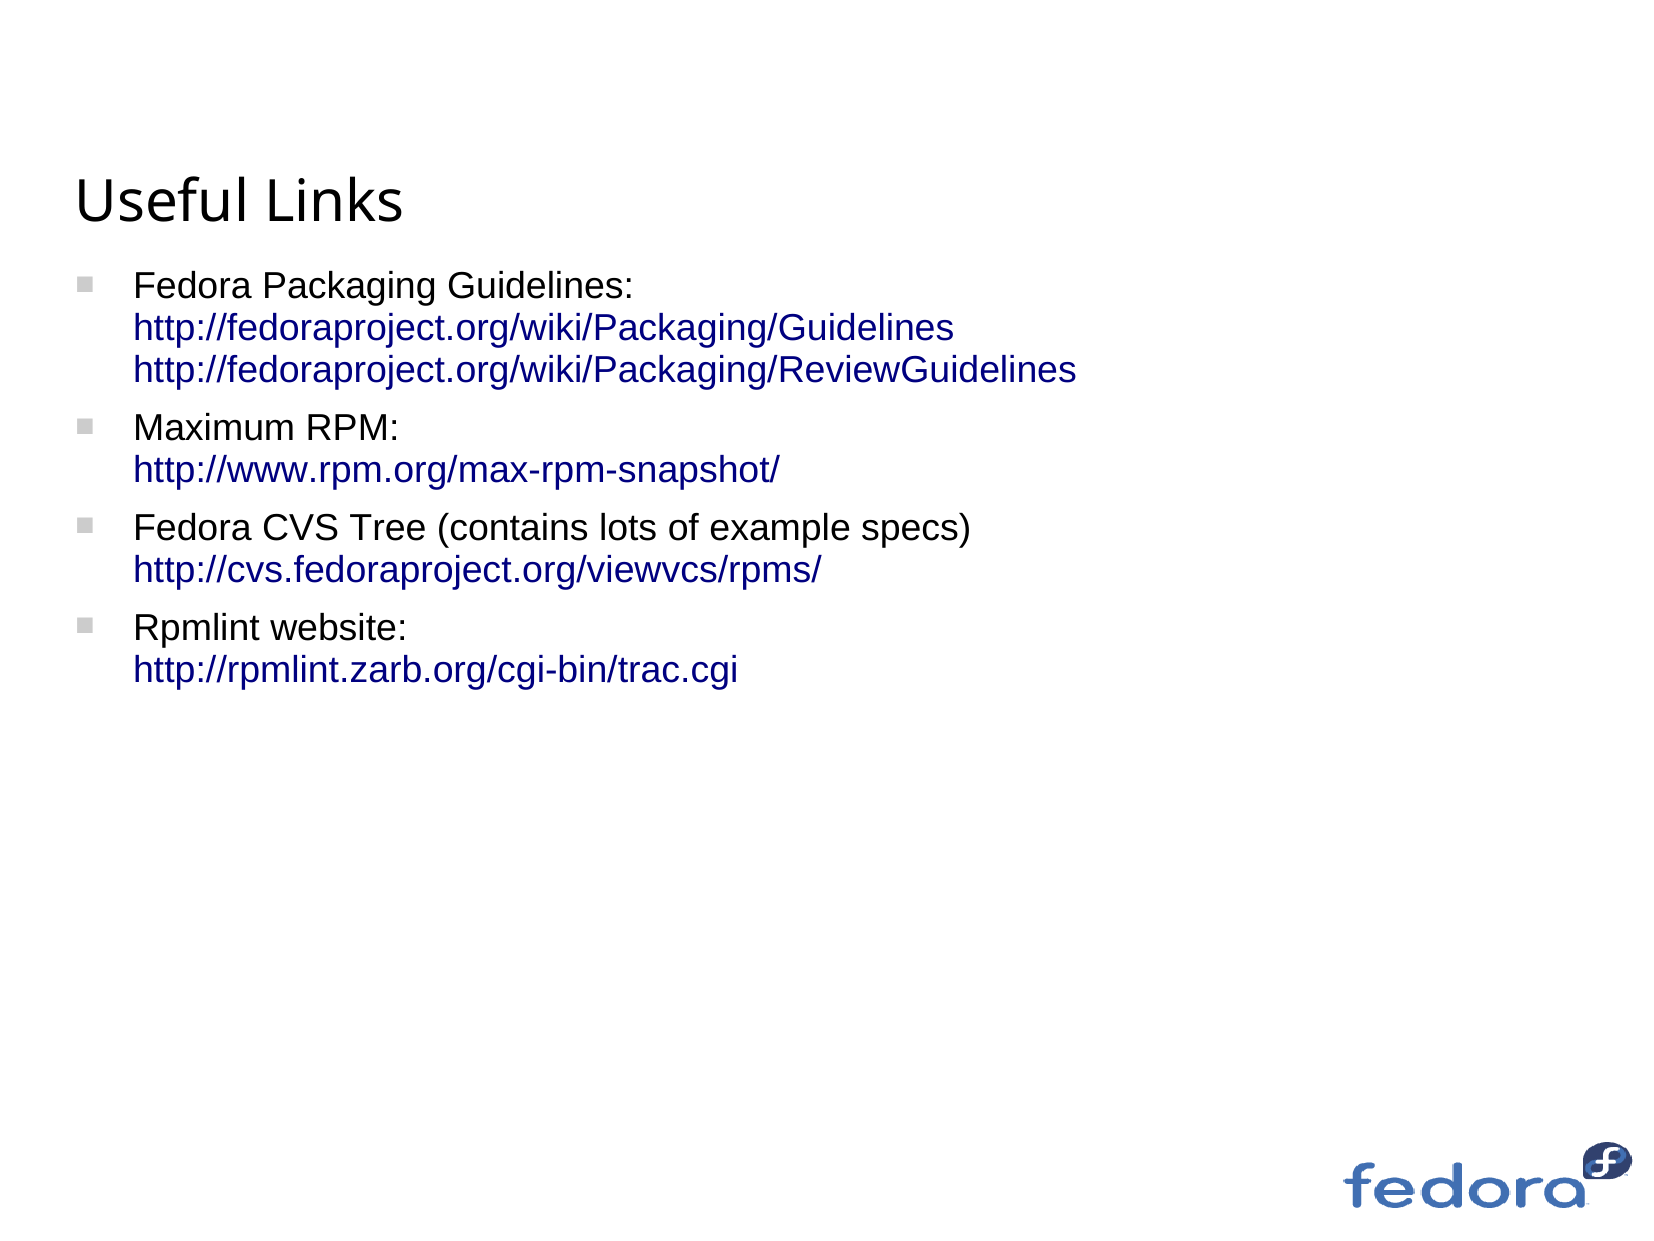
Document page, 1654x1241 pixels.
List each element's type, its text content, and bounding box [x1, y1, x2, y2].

list Fedora Packaging Guidelines: http://fedoraproject.org/wiki/Packaging/Guidelines http://fedoraproject.org/wiki/Packaging/ReviewGuidelines Maximum RPM: http://www.rpm.org/max-rpm-snapshot/ Fedora CVS Tree (contains lots of example specs) http://cvs.fedoraproject.org/viewvcs/rpms/ Rpmlint website: http://rpmlint.zarb.org/cgi-bin/trac.cgi [77, 264, 1500, 1174]
picture [1332, 1124, 1651, 1227]
title Useful Links [74, 140, 1506, 259]
